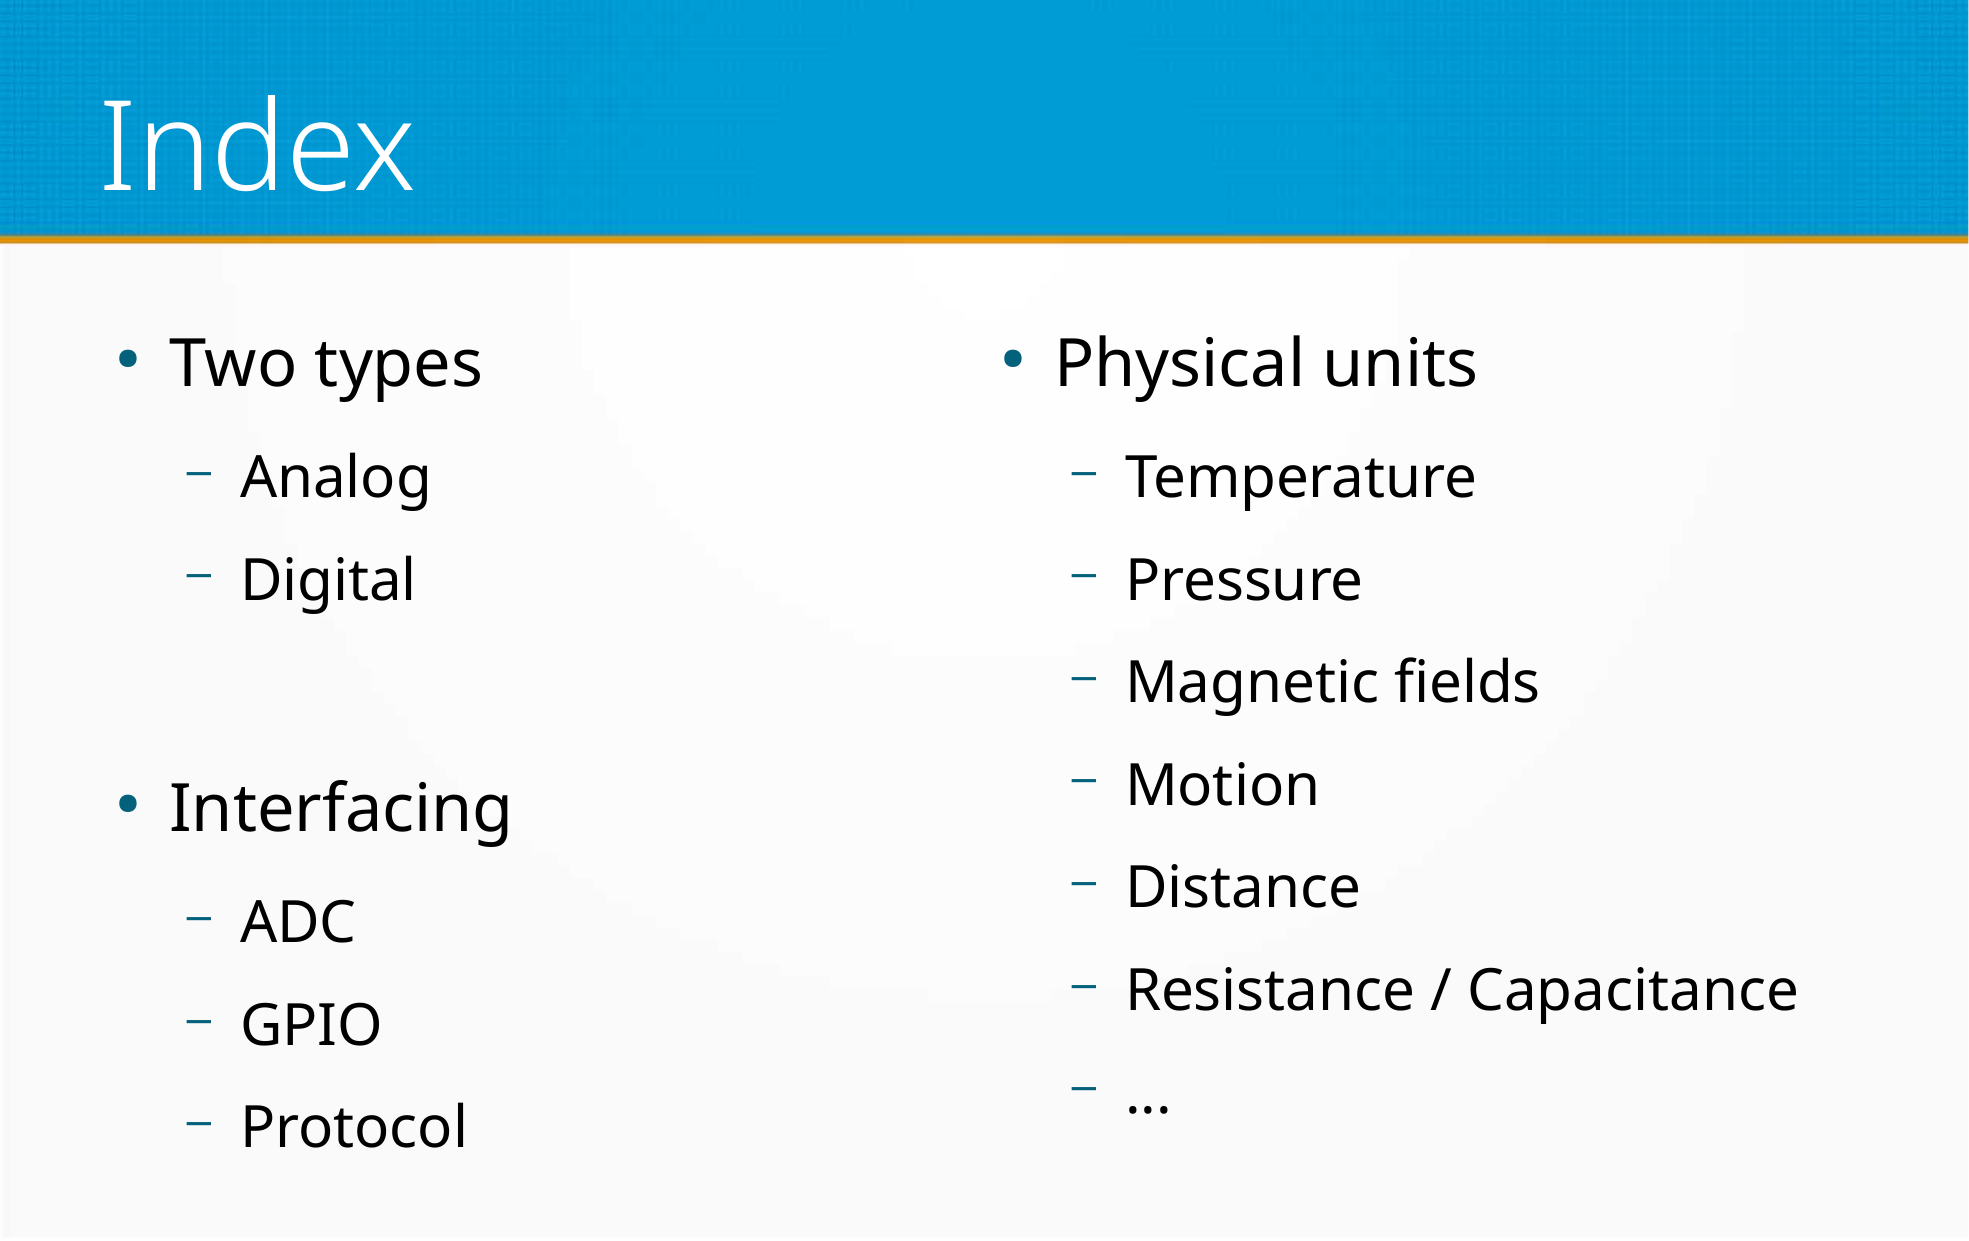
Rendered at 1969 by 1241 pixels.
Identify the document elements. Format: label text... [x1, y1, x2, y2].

list Physical units Temperature Pressure Magnetic fields Motion Distance Resistance / Capacitance ... [983, 315, 1861, 1241]
title Index [98, 19, 1870, 227]
list Two types Analog Digital Interfacing ADC GPIO Protocol [98, 315, 976, 1241]
picture [0, 233, 1969, 1241]
